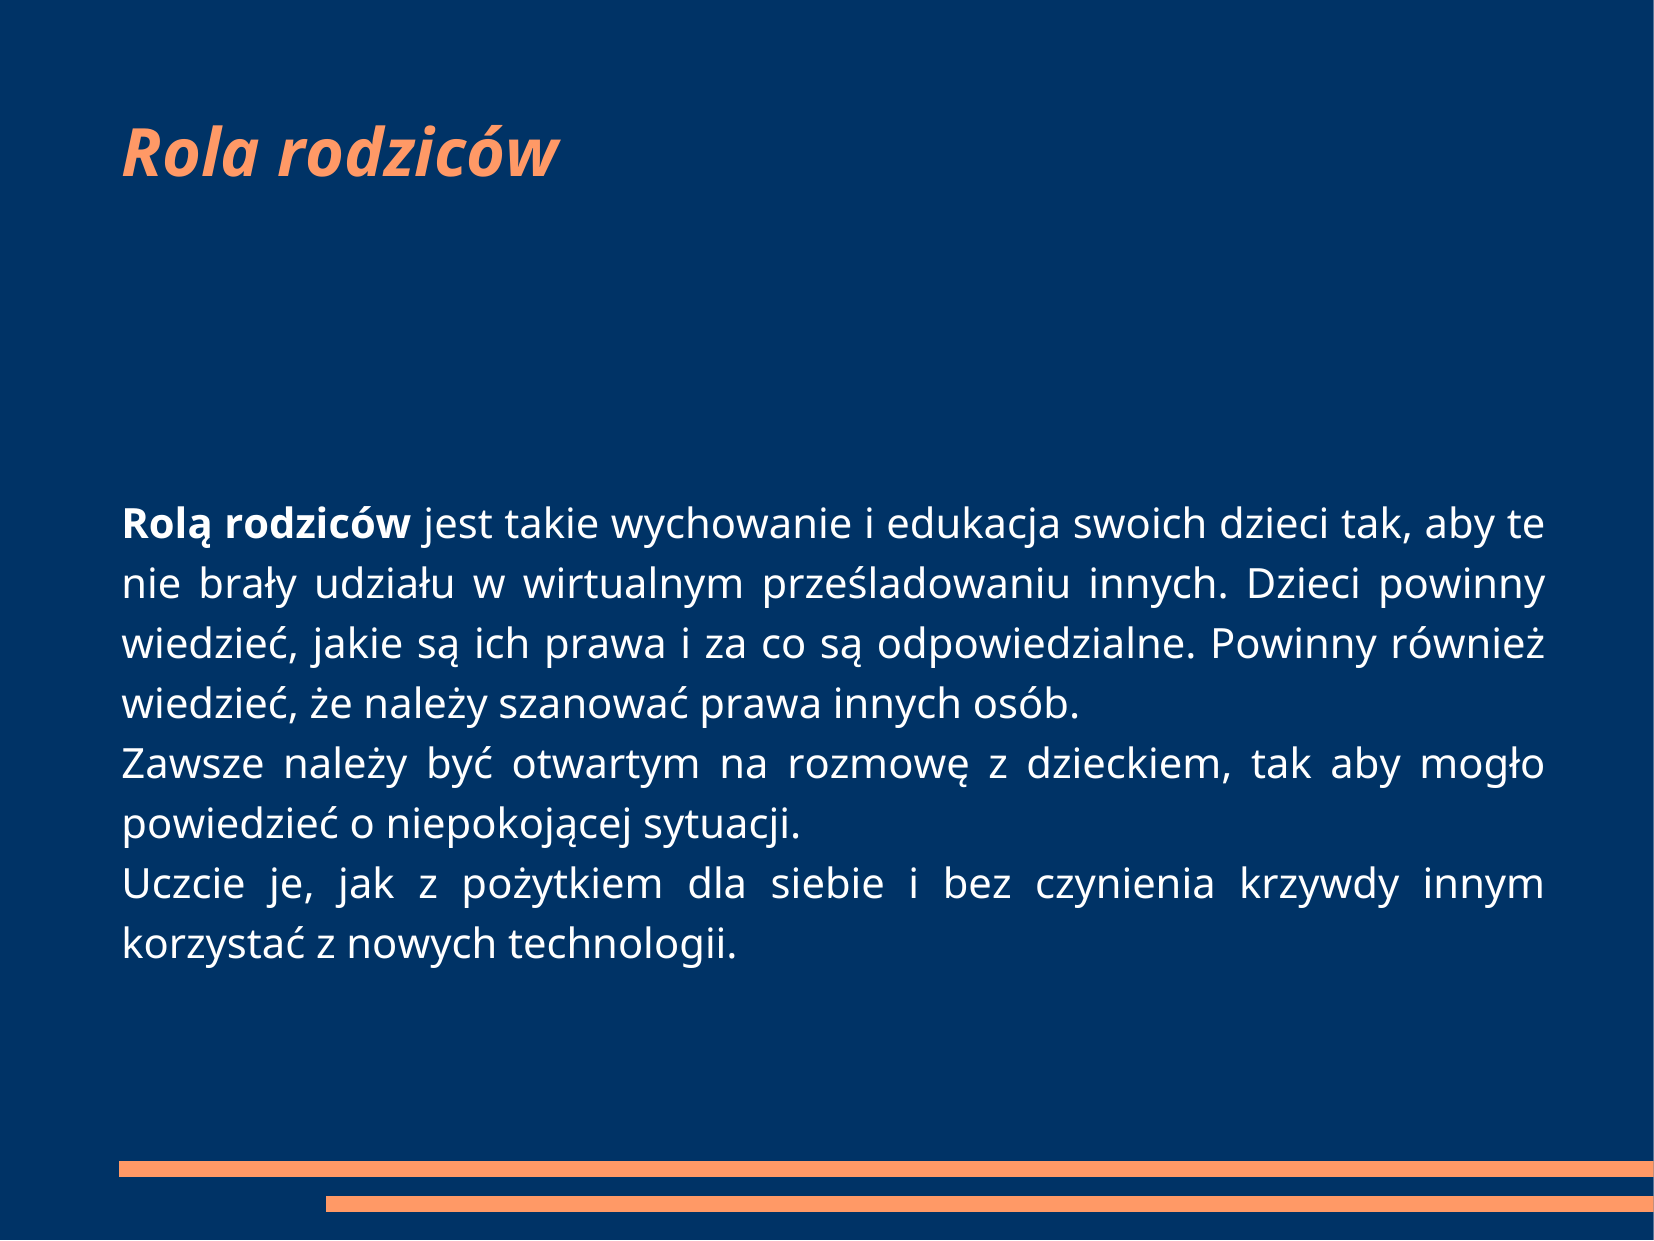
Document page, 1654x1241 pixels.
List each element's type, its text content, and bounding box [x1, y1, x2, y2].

title Rola rodziców [121, 46, 1534, 254]
subtitle Rolą rodziców jest takie wychowanie i edukacja swoich dzieci tak, aby te nie brały udziału w wirtualnym prześladowaniu innych. Dzieci powinny wiedzieć, jakie są ich prawa i za co są odpowiedzialne. Powinny również wiedzieć, że należy szanować prawa innych osób. Zawsze należy być otwartym na rozmowę z dzieckiem, tak aby mogło powiedzieć o niepokojącej sytuacji. Uczcie je, jak z pożytkiem dla siebie i bez czynienia krzywdy innym korzystać z nowych technologii. [121, 322, 1561, 1132]
